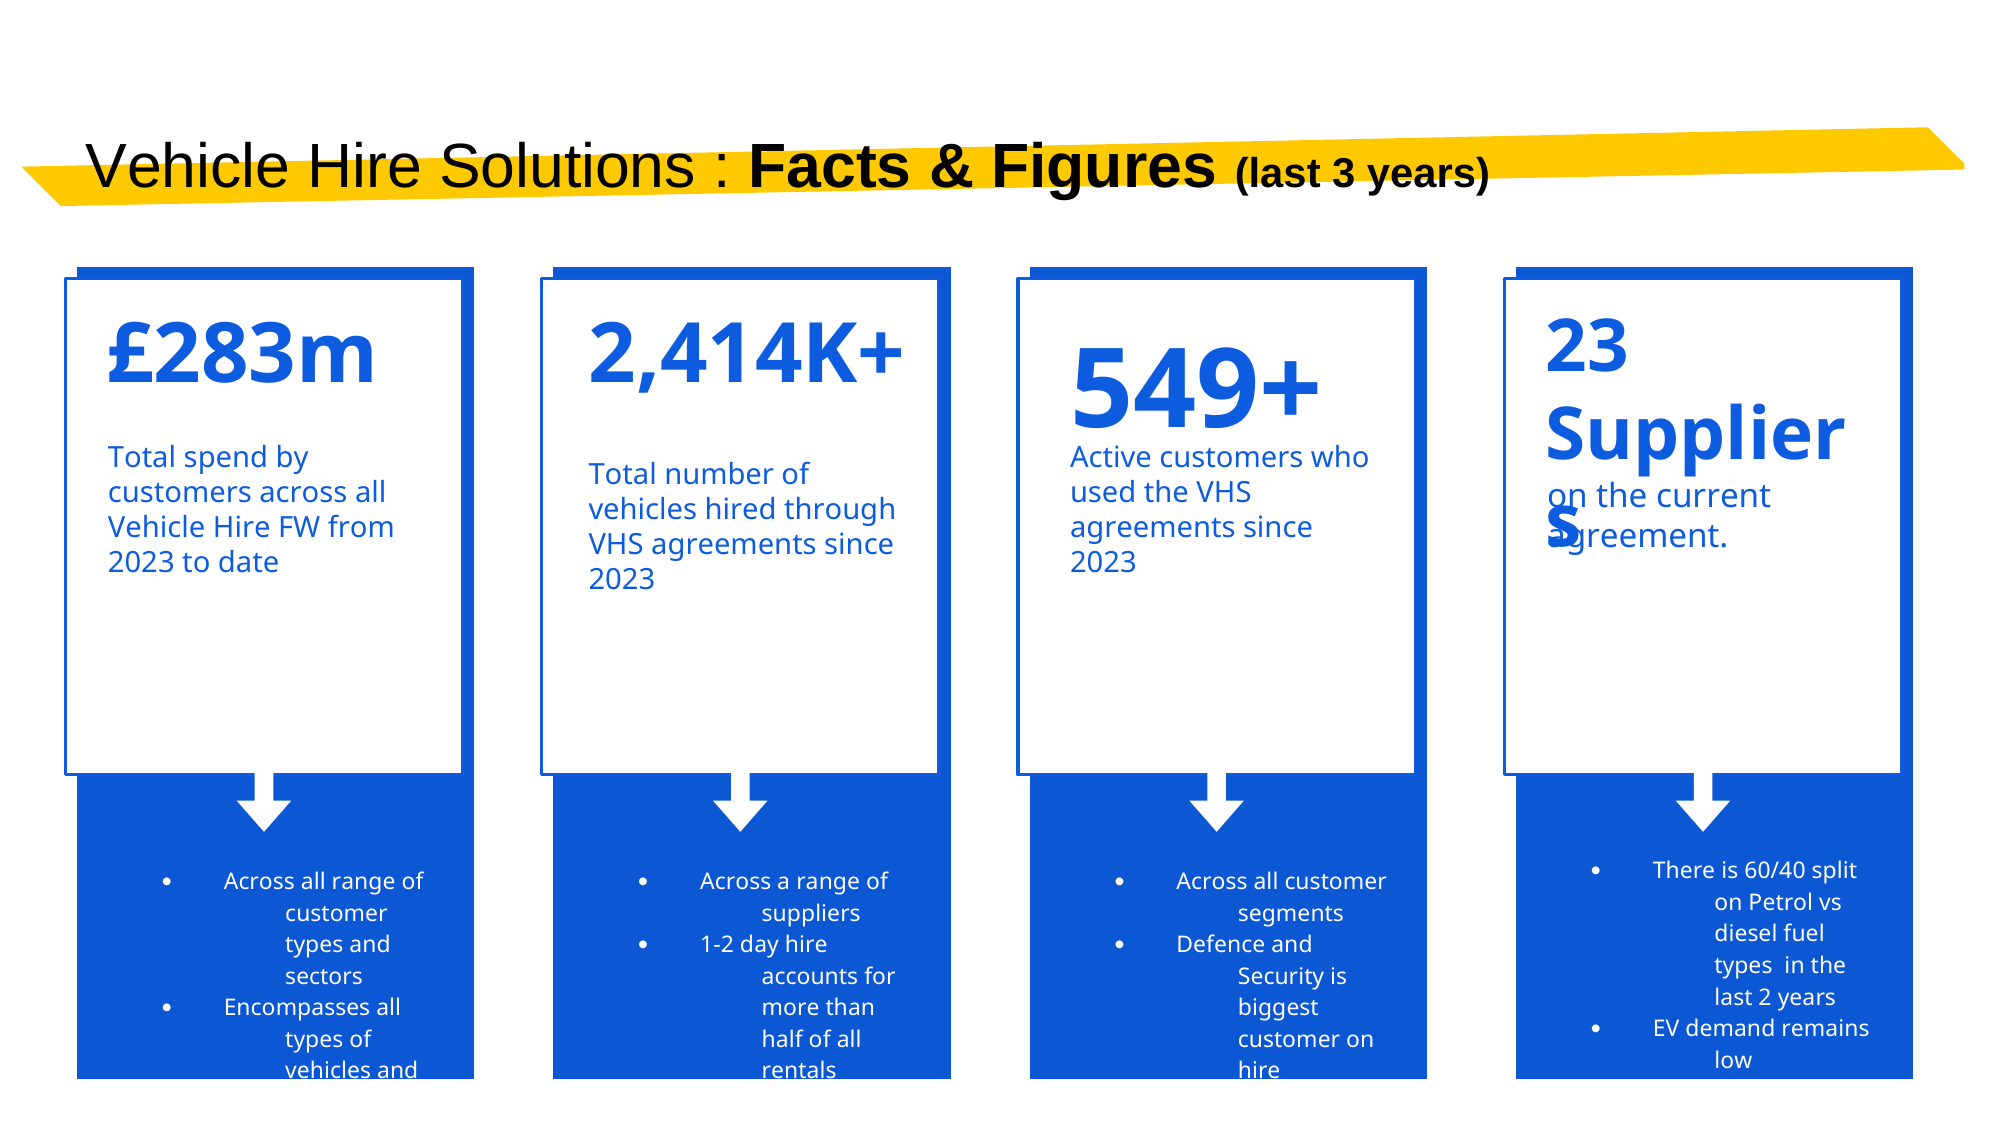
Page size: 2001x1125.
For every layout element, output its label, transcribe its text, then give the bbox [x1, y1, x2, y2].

text_box Vehicle Hire Solutions : Facts & Figures (last 3 years) [65, 104, 1806, 177]
text_box 2,414K+ [555, 279, 939, 413]
text_box Across all customer segments Defence and Security is biggest customer on hire frameworks [1018, 842, 1415, 1059]
text_box Total spend by customers across all Vehicle Hire FW from 2023 to date [88, 419, 443, 595]
text_box Active customers who used the VHS agreements since 2023 [1050, 431, 1405, 635]
text_box Across a range of suppliers 1-2 day hire accounts for more than half of all rentals [542, 842, 939, 1059]
text_box £283m [86, 279, 441, 413]
text_box [1504, 267, 1913, 1079]
text_box Total number of vehicles hired through VHS agreements since 2023 [569, 435, 924, 556]
text_box [542, 267, 951, 1079]
text_box [65, 267, 474, 1079]
text_box on the current agreement. [1527, 455, 1882, 576]
text_box Across all range of customer types and sectors Encompasses all types of vehicles and specialist hires [65, 842, 463, 1059]
text_box 549+ [1050, 297, 1405, 431]
text_box [1018, 267, 1427, 1079]
text_box 23 Suppliers [1525, 279, 1881, 413]
text_box There is 60/40 split on Petrol vs diesel fuel types in the last 2 years EV demand remains low [1494, 832, 1892, 1048]
